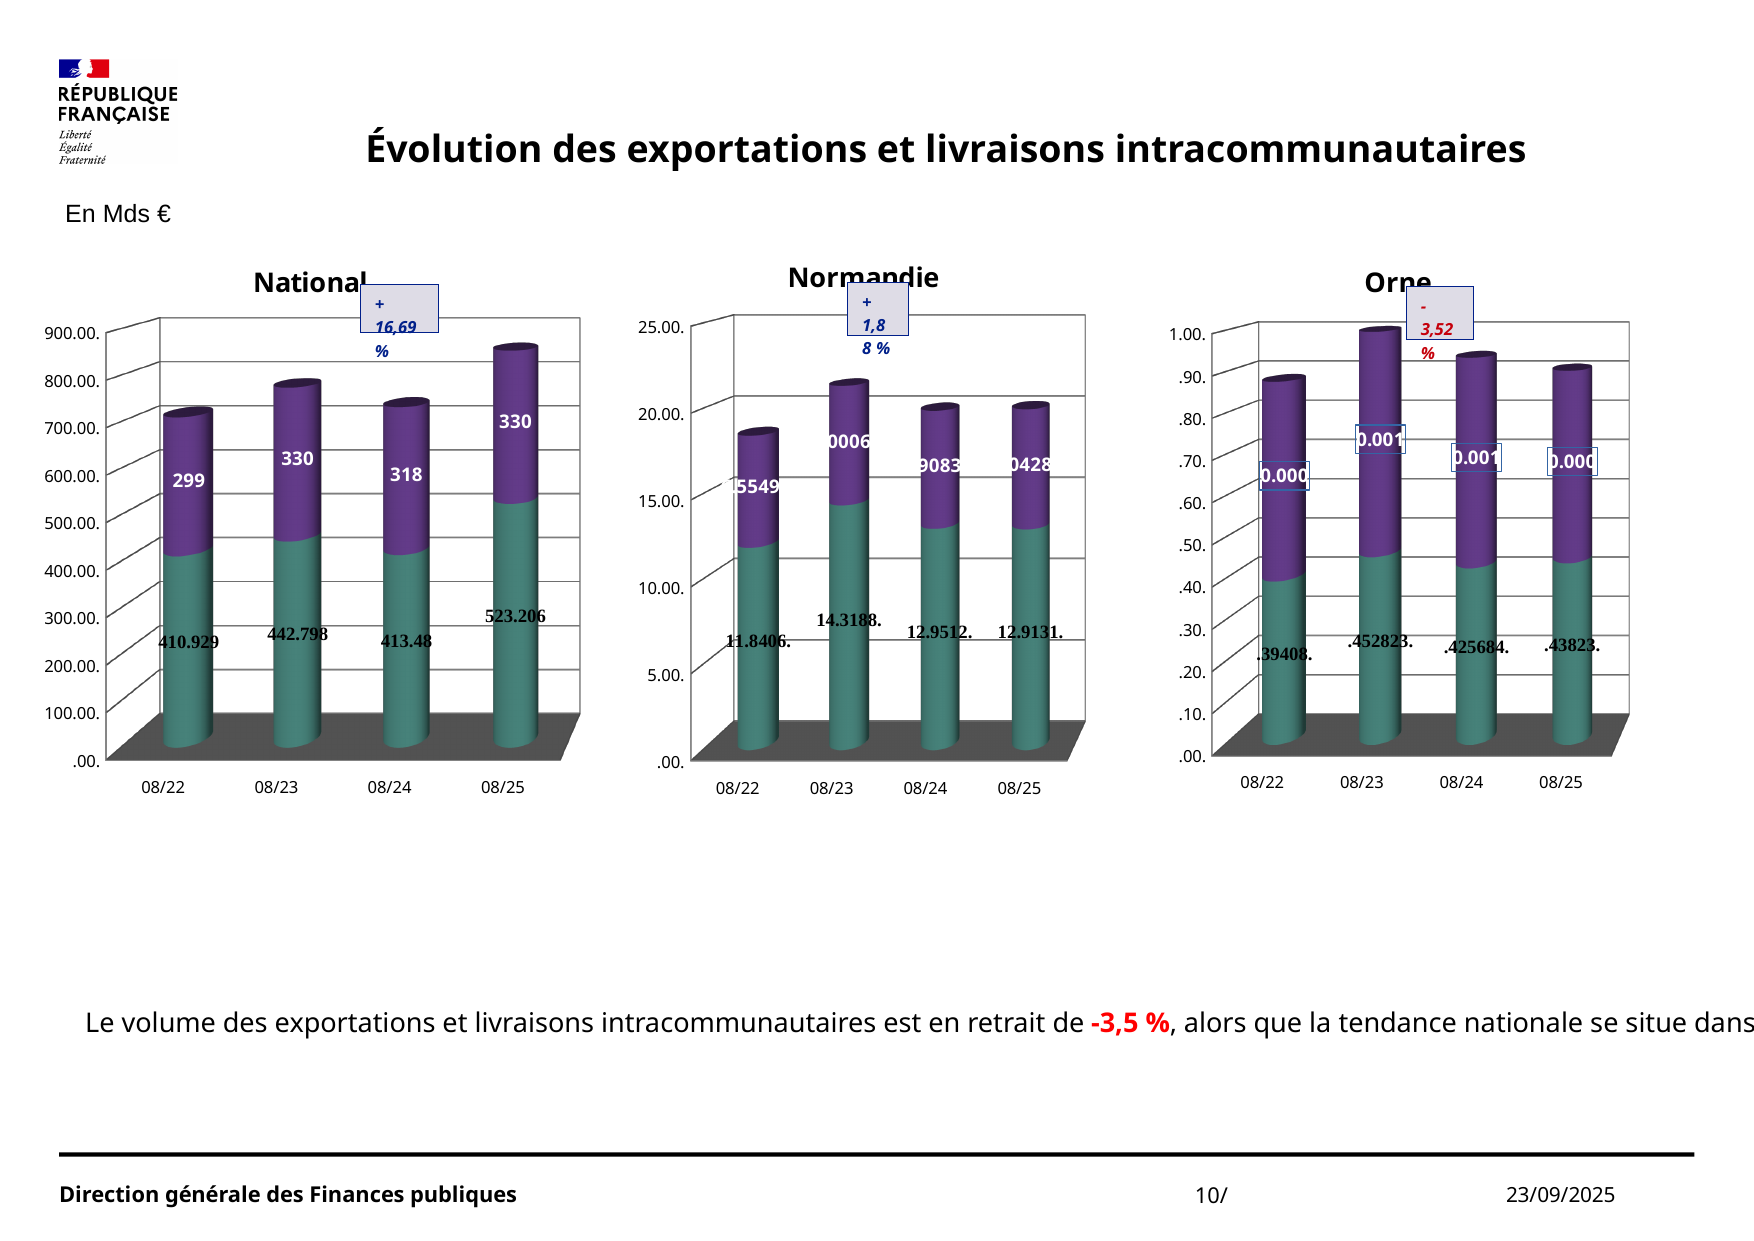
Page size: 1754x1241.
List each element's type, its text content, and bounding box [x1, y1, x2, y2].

chart [627, 236, 1093, 827]
title Évolution des exportations et livraisons intracommunautaires [210, 118, 1684, 221]
text_box En Mds € [50, 192, 202, 236]
text_box Le volume des exportations et livraisons intracommunautaires est en retrait de -3,5 %, alors que la tendance nationale se situe dans une bonne dynamique. [85, 1003, 1682, 1143]
chart [1142, 236, 1654, 827]
chart [29, 236, 591, 827]
